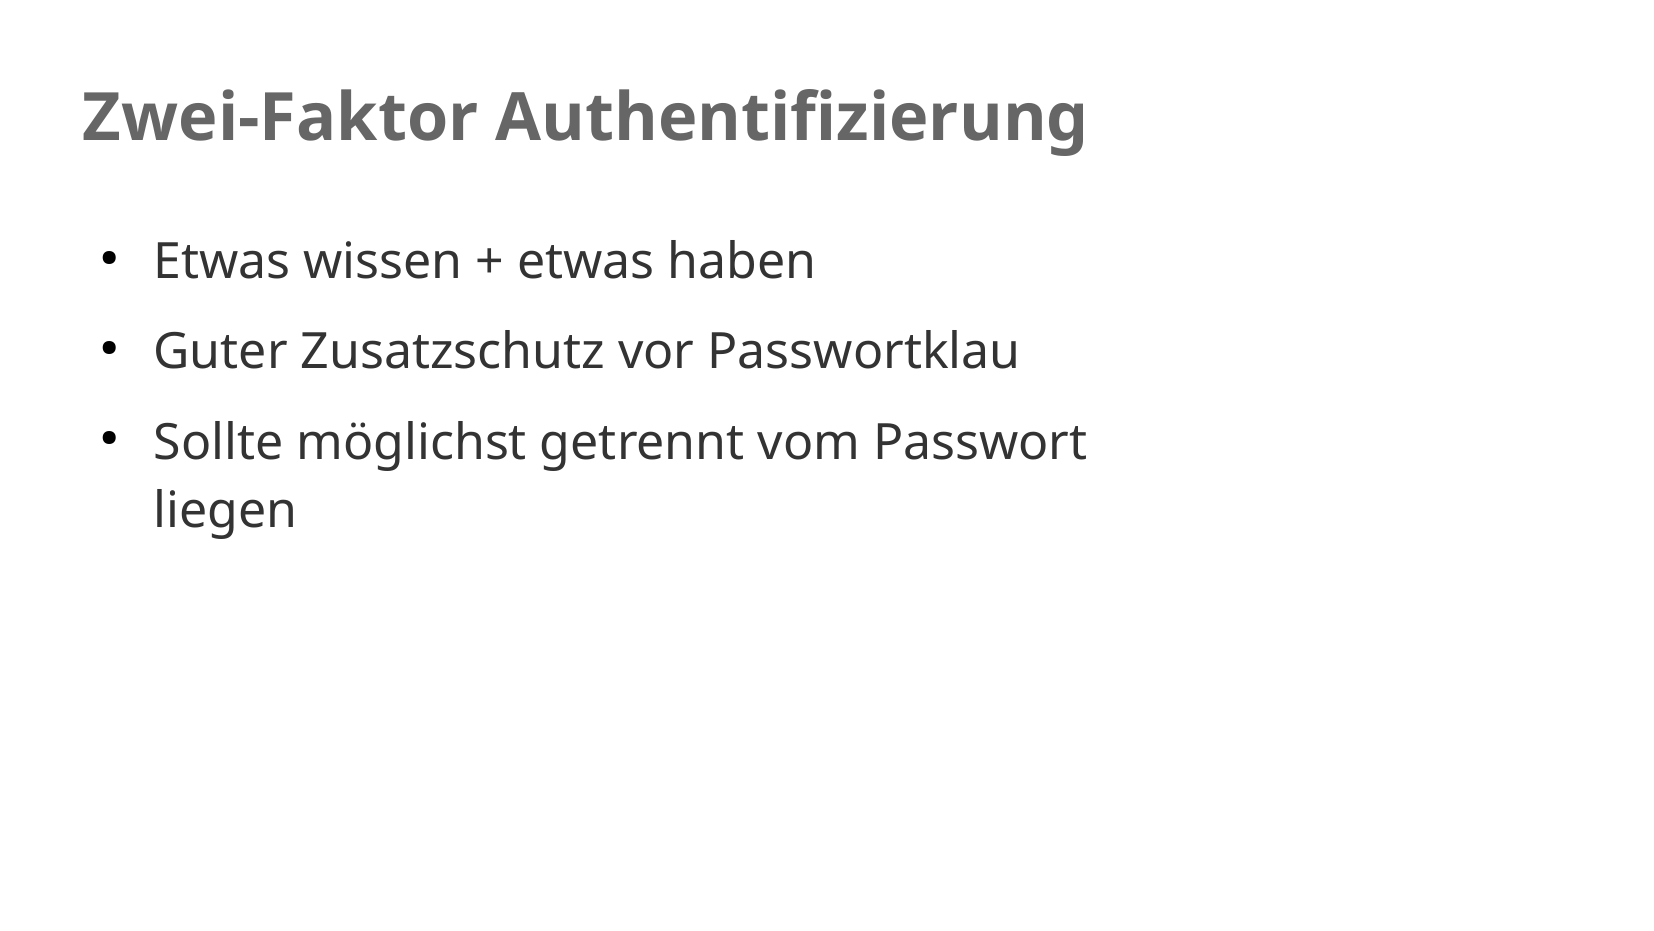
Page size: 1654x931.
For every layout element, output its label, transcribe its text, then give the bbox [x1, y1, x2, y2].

title Zwei-Faktor Authentifizierung [82, 37, 1571, 193]
list Etwas wissen + etwas haben Guter Zusatzschutz vor Passwortklau Sollte möglichst getrennt vom Passwort liegen [82, 225, 1126, 758]
